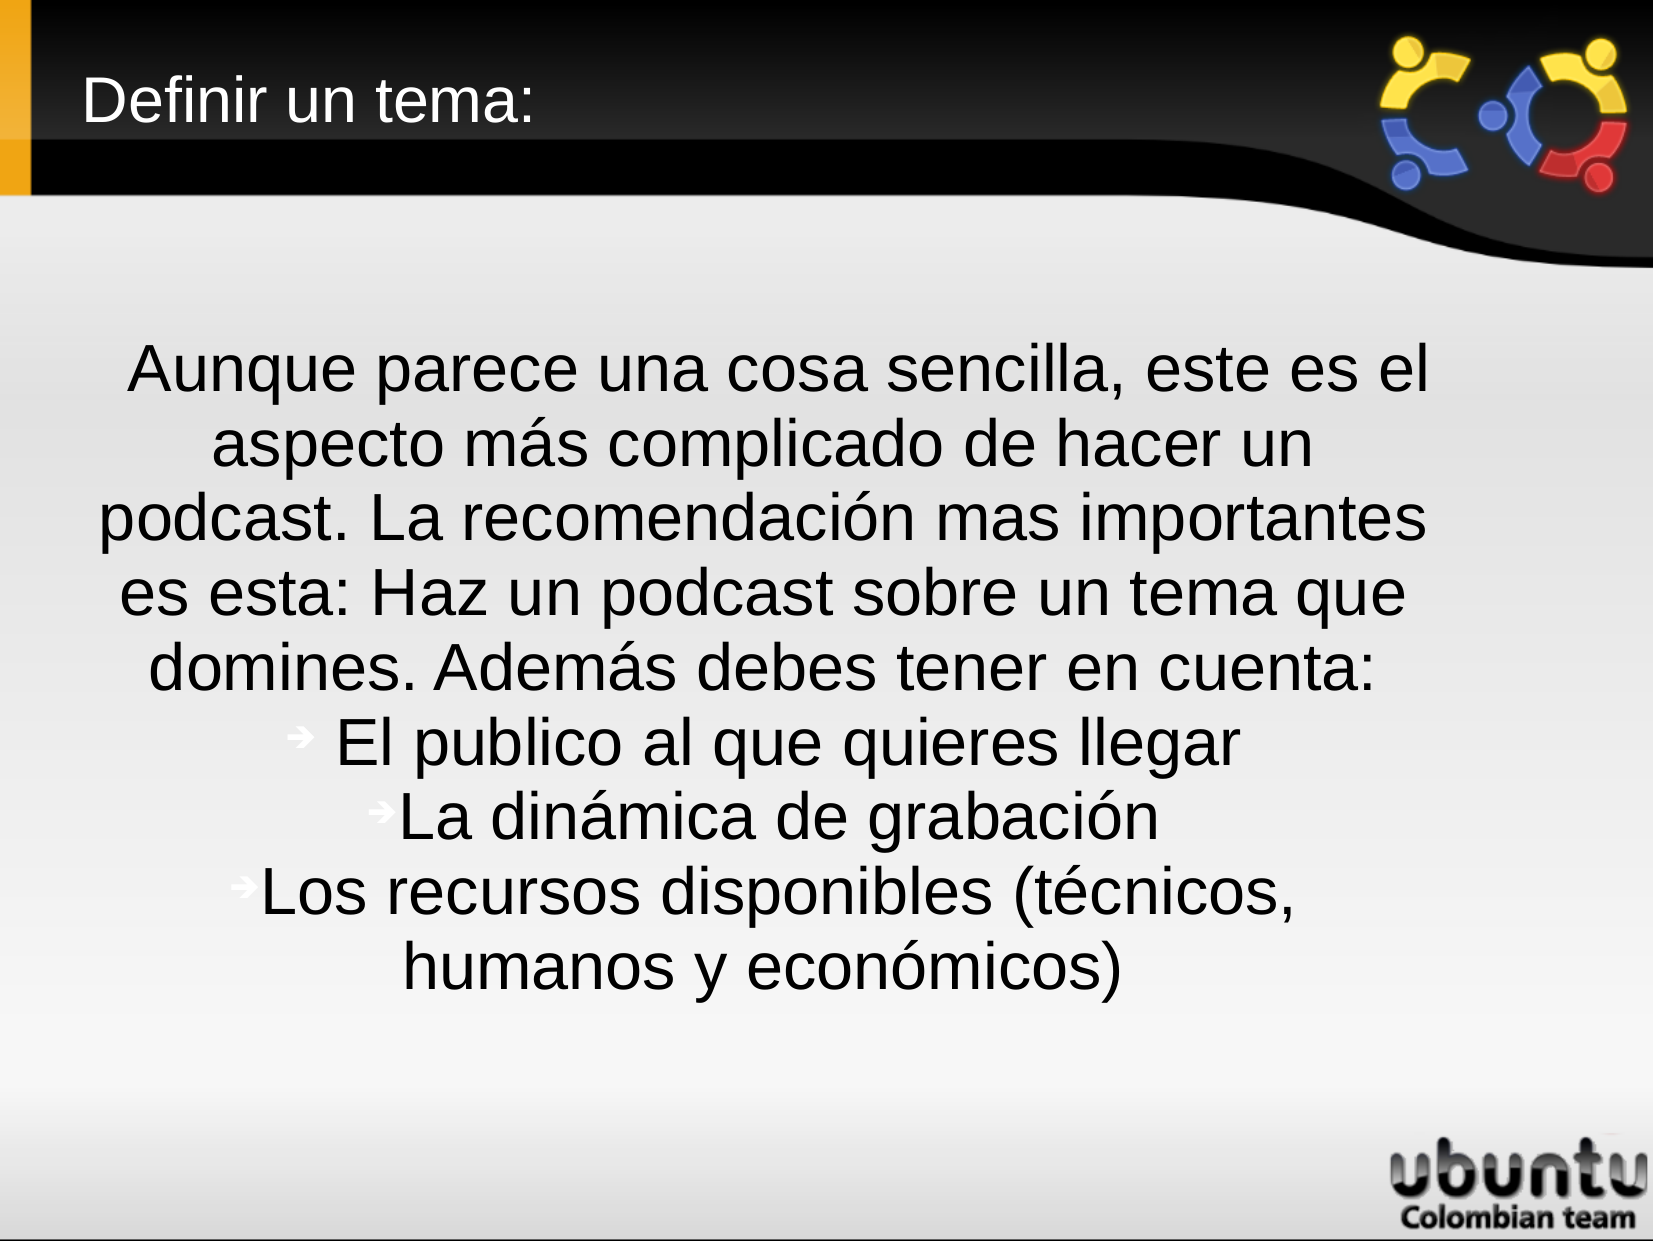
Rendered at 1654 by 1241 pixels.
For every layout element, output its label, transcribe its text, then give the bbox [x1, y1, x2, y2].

picture [0, 0, 1653, 1241]
subtitle Aunque parece una cosa sencilla, este es el aspecto más complicado de hacer un podcast. La recomendación mas importantes es esta: Haz un podcast sobre un tema que domines. Además debes tener en cuenta: El publico al que quieres llegar La dinámica de grabación Los recursos disponibles (técnicos, humanos y económicos) [88, 293, 1439, 1041]
title Definir un tema: [59, 41, 1376, 160]
